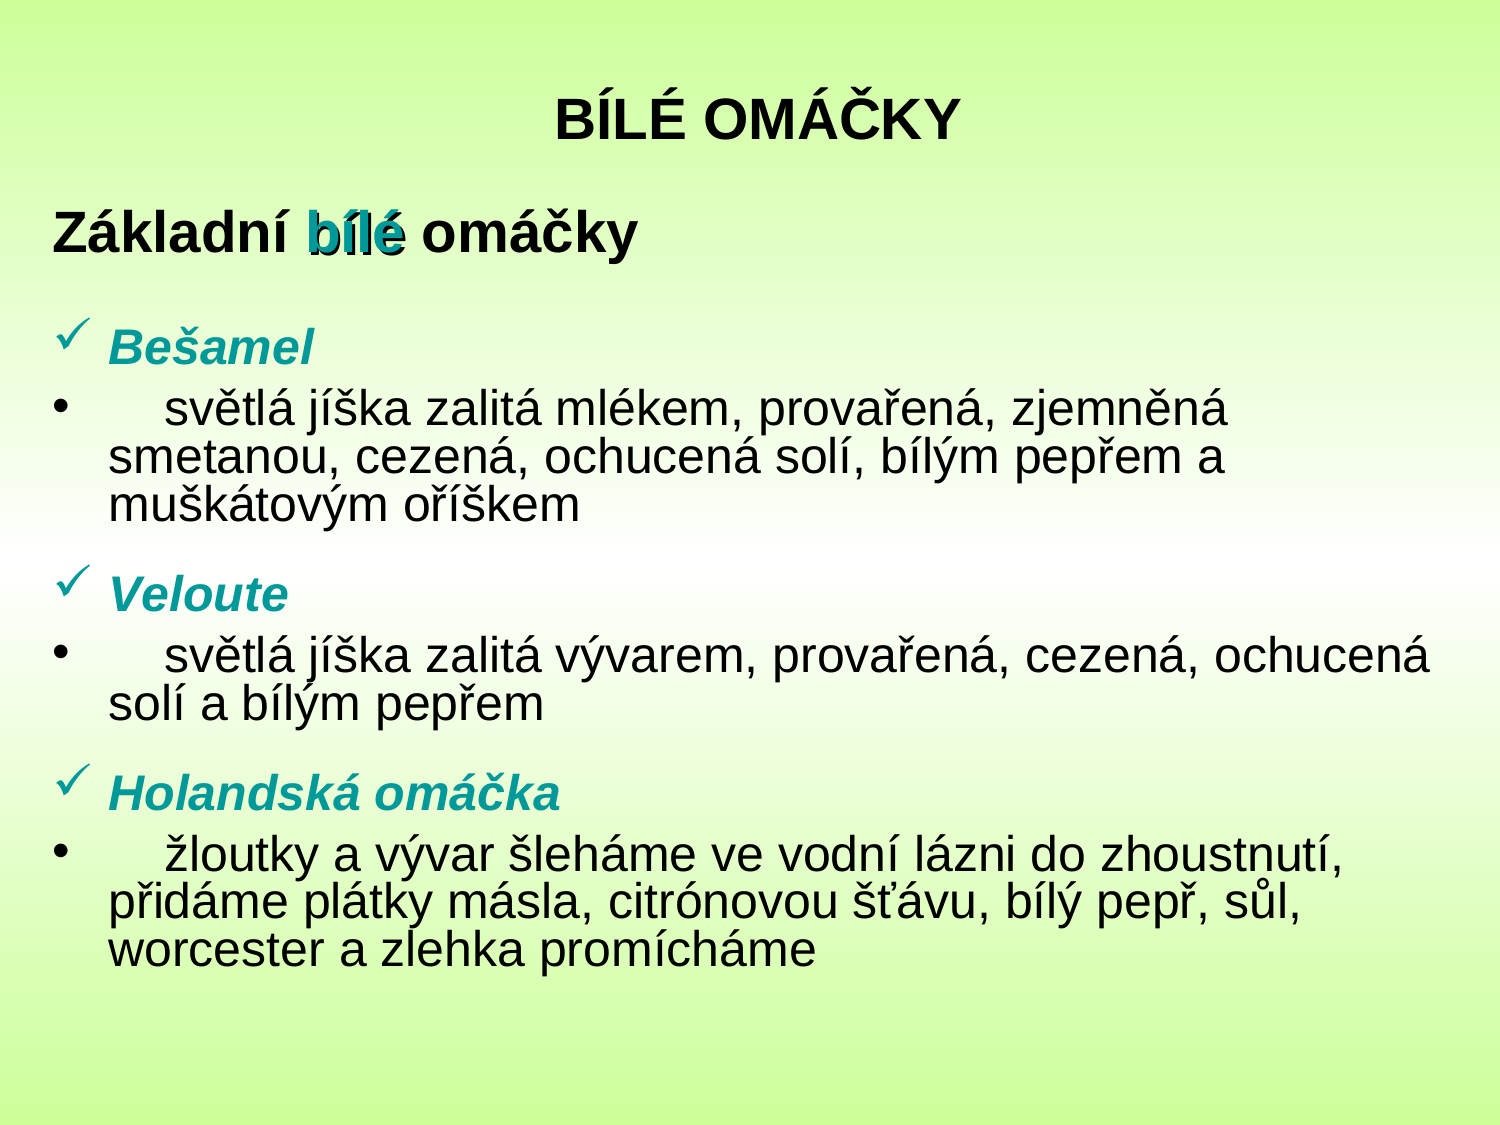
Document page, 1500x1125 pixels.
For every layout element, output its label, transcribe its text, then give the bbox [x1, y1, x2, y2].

list Základní bílé omáčky Bešamel světlá jíška zalitá mlékem, provařená, zjemněná smetanou, cezená, ochucená solí, bílým pepřem a muškátovým oříškem Veloute světlá jíška zalitá vývarem, provařená, cezená, ochucená solí a bílým pepřem Holandská omáčka žloutky a vývar šleháme ve vodní lázni do zhoustnutí, přidáme plátky másla, citrónovou šťávu, bílý pepř, sůl, worcester a zlehka promícháme [37, 199, 1450, 1051]
title BÍLÉ OMÁČKY [75, 45, 1426, 188]
